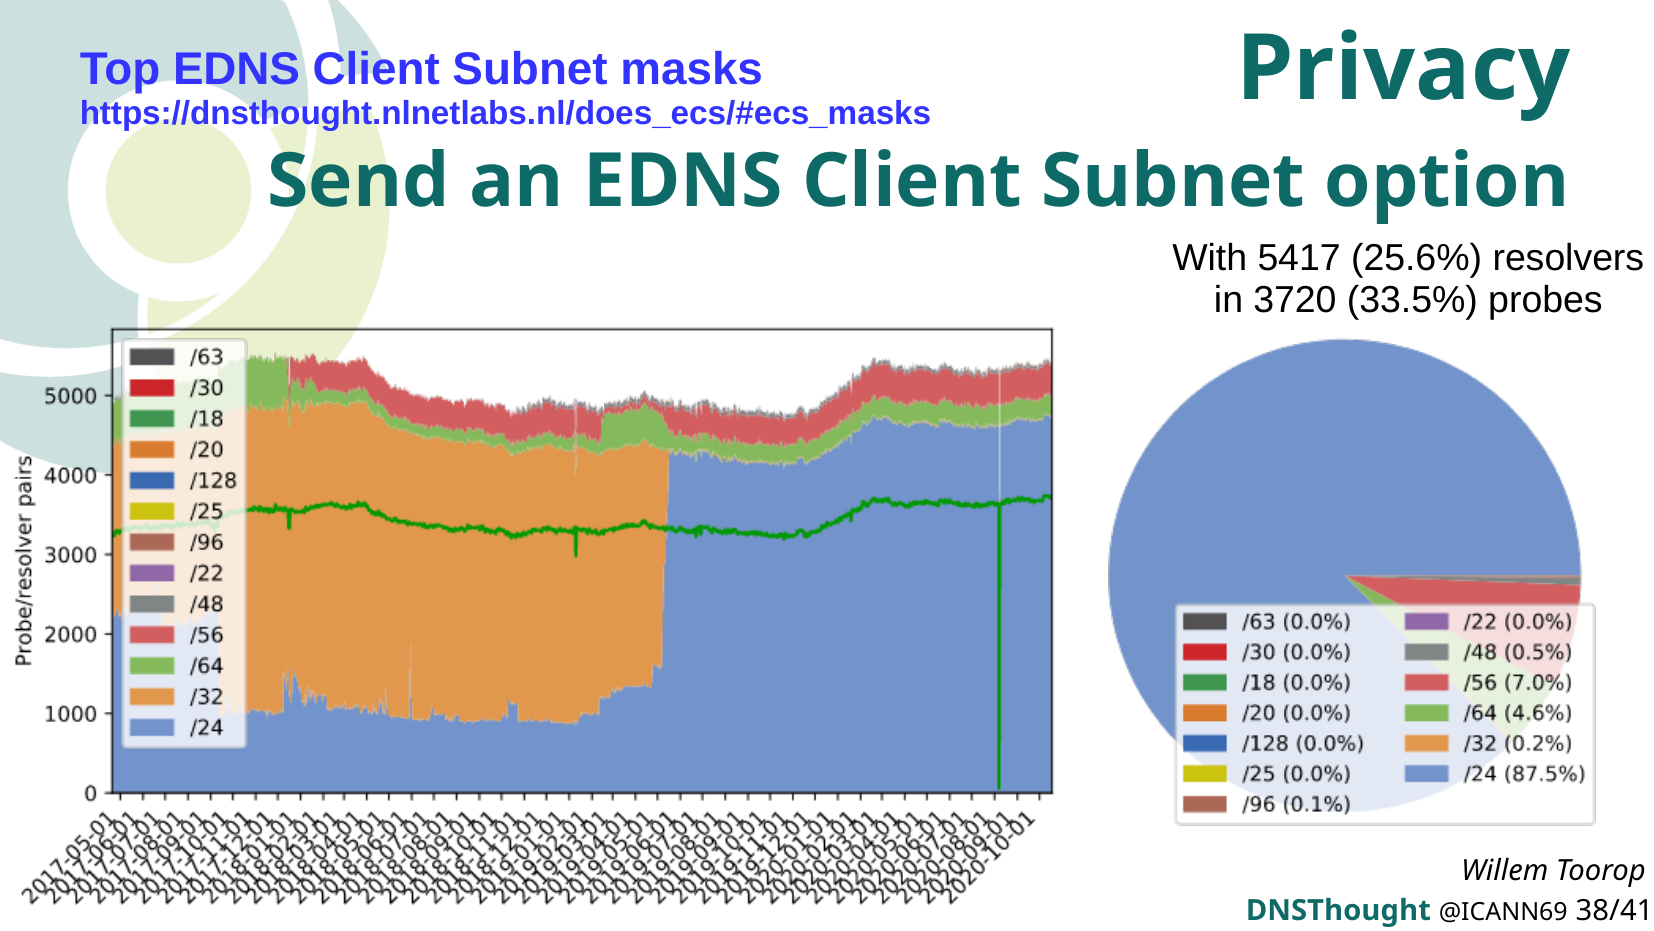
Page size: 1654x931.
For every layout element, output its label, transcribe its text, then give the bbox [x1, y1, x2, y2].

text_box Top EDNS Client Subnet masks https://dnsthought.nlnetlabs.nl/does_ecs/#ecs_masks [64, 35, 1176, 139]
text_box With 5417 (25.6%) resolvers in 3720 (33.5%) probes [1157, 229, 1654, 394]
picture [0, 295, 1627, 924]
title Privacy Send an EDNS Client Subnet option [35, 0, 1571, 255]
